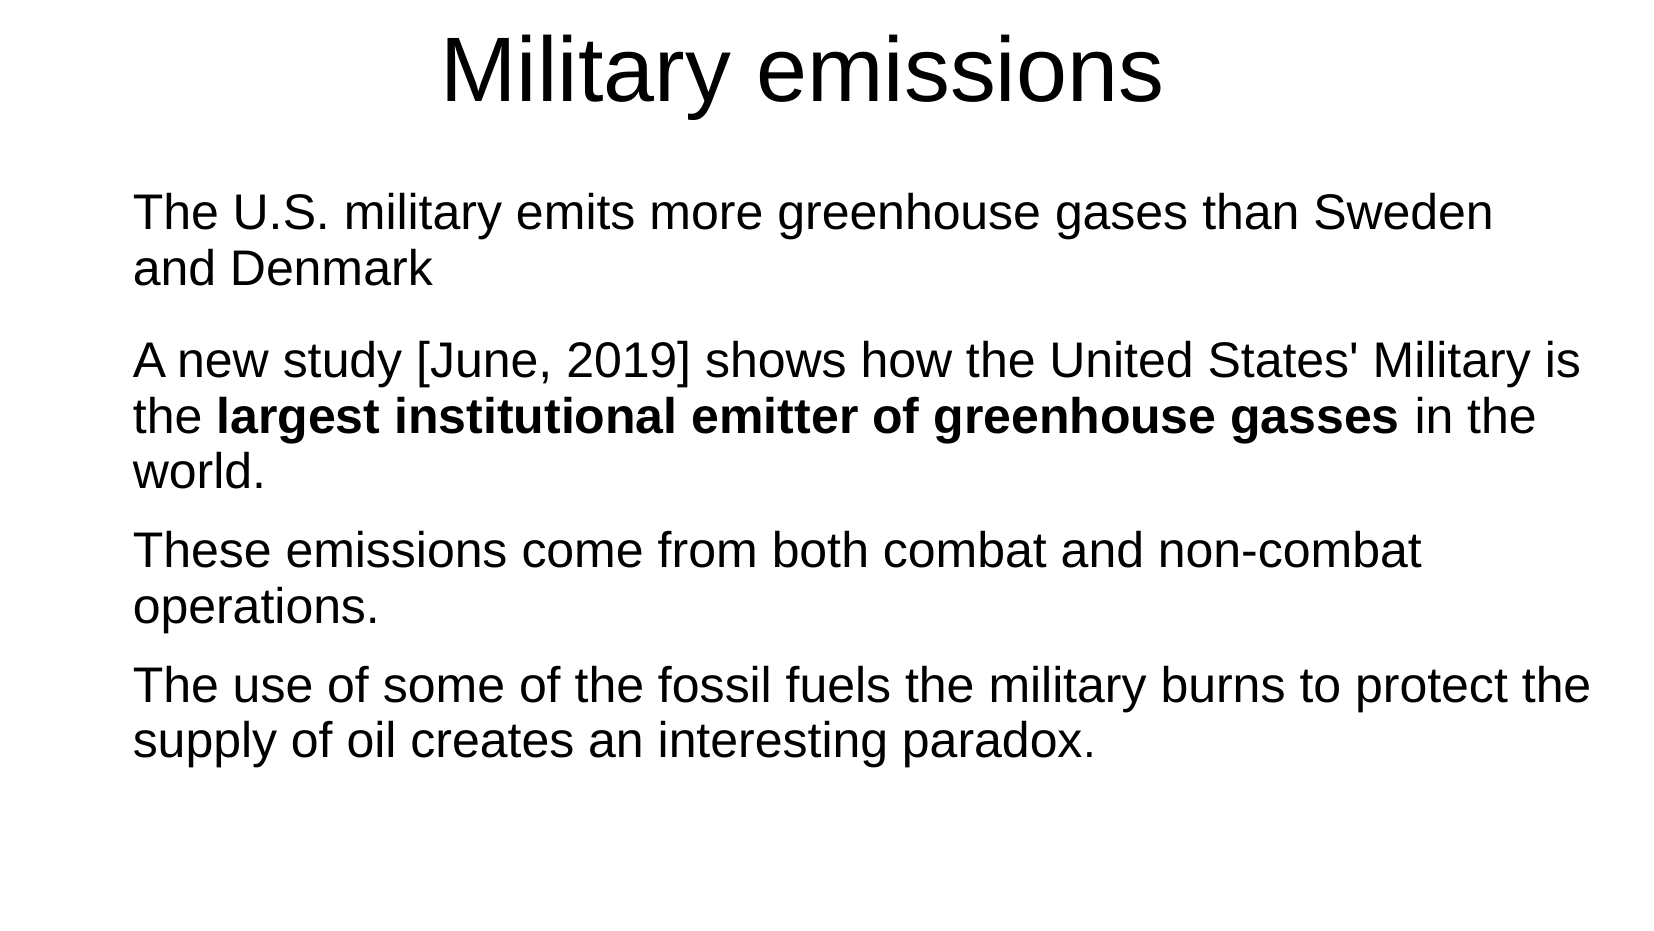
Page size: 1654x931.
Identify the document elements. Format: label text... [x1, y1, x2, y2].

text_box These emissions come from both combat and non-combat operations. [118, 463, 1626, 642]
text_box A new study [June, 2019] shows how the United States' Military is the largest institutional emitter of greenhouse gasses in the world. [118, 324, 1625, 463]
text_box The U.S. military emits more greenhouse gases than Sweden and Denmark [118, 177, 1548, 304]
text_box The use of some of the fossil fuels the military burns to protect the supply of oil creates an interesting paradox. [118, 649, 1625, 827]
title Military emissions [59, 0, 1548, 148]
